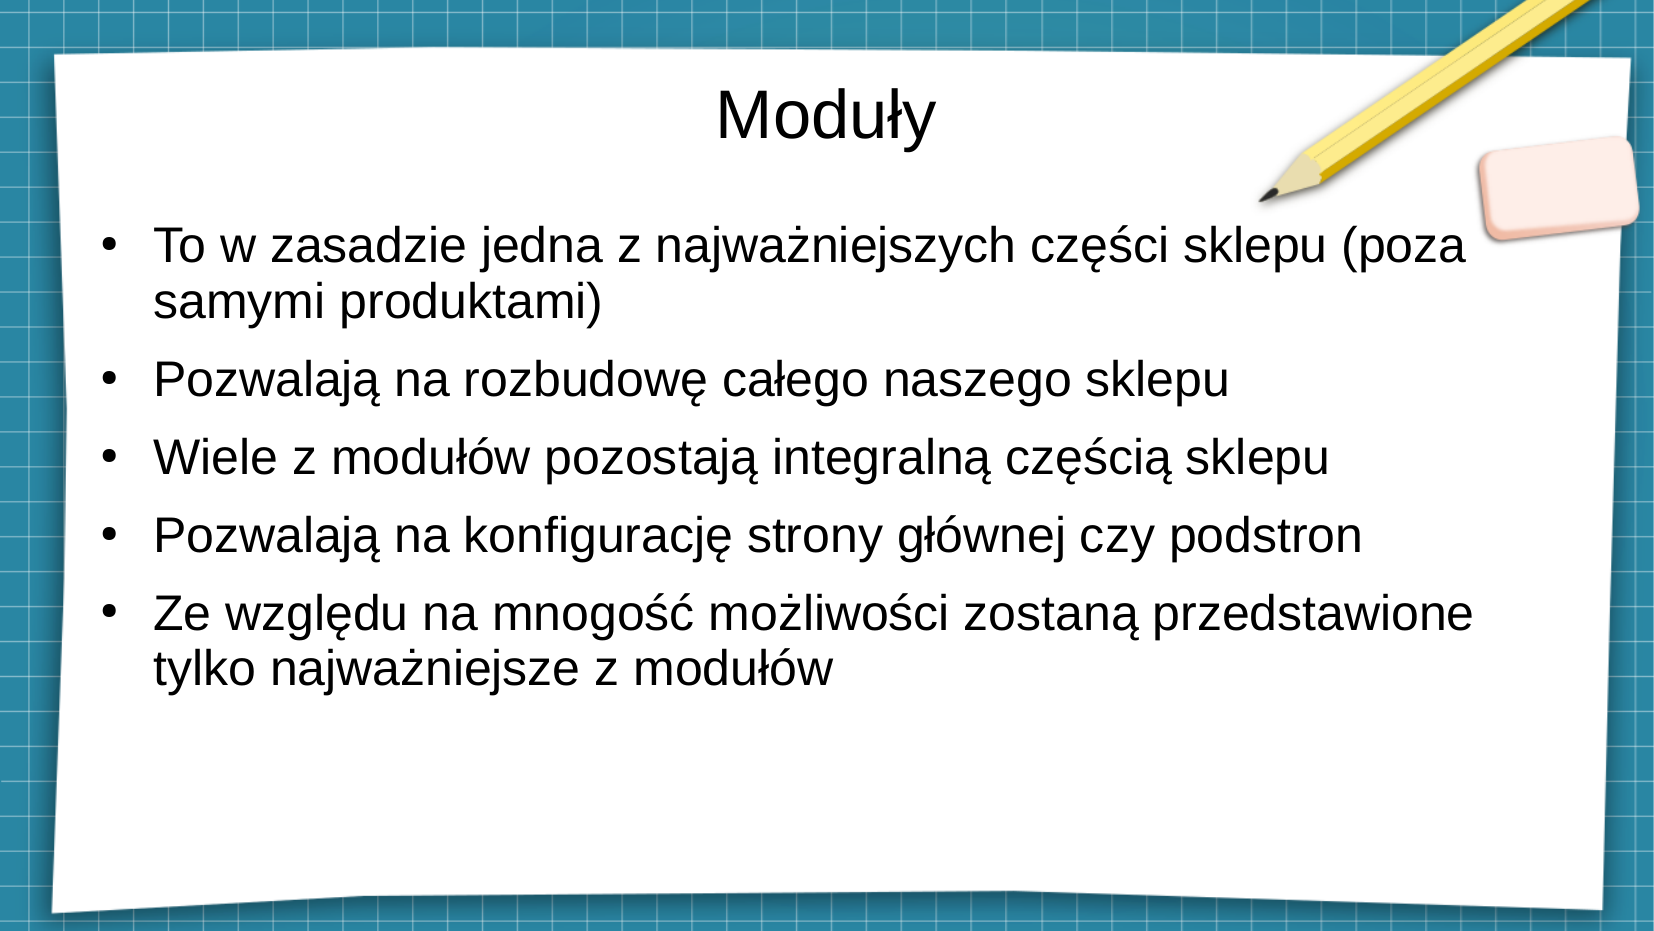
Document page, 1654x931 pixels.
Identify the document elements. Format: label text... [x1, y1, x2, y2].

list To w zasadzie jedna z najważniejszych części sklepu (poza samymi produktami) Pozwalają na rozbudowę całego naszego sklepu Wiele z modułów pozostają integralną częścią sklepu Pozwalają na konfigurację strony głównej czy podstron Ze względu na mnogość możliwości zostaną przedstawione tylko najważniejsze z modułów [82, 217, 1571, 758]
picture [0, 0, 1654, 931]
title Moduły [82, 37, 1571, 193]
